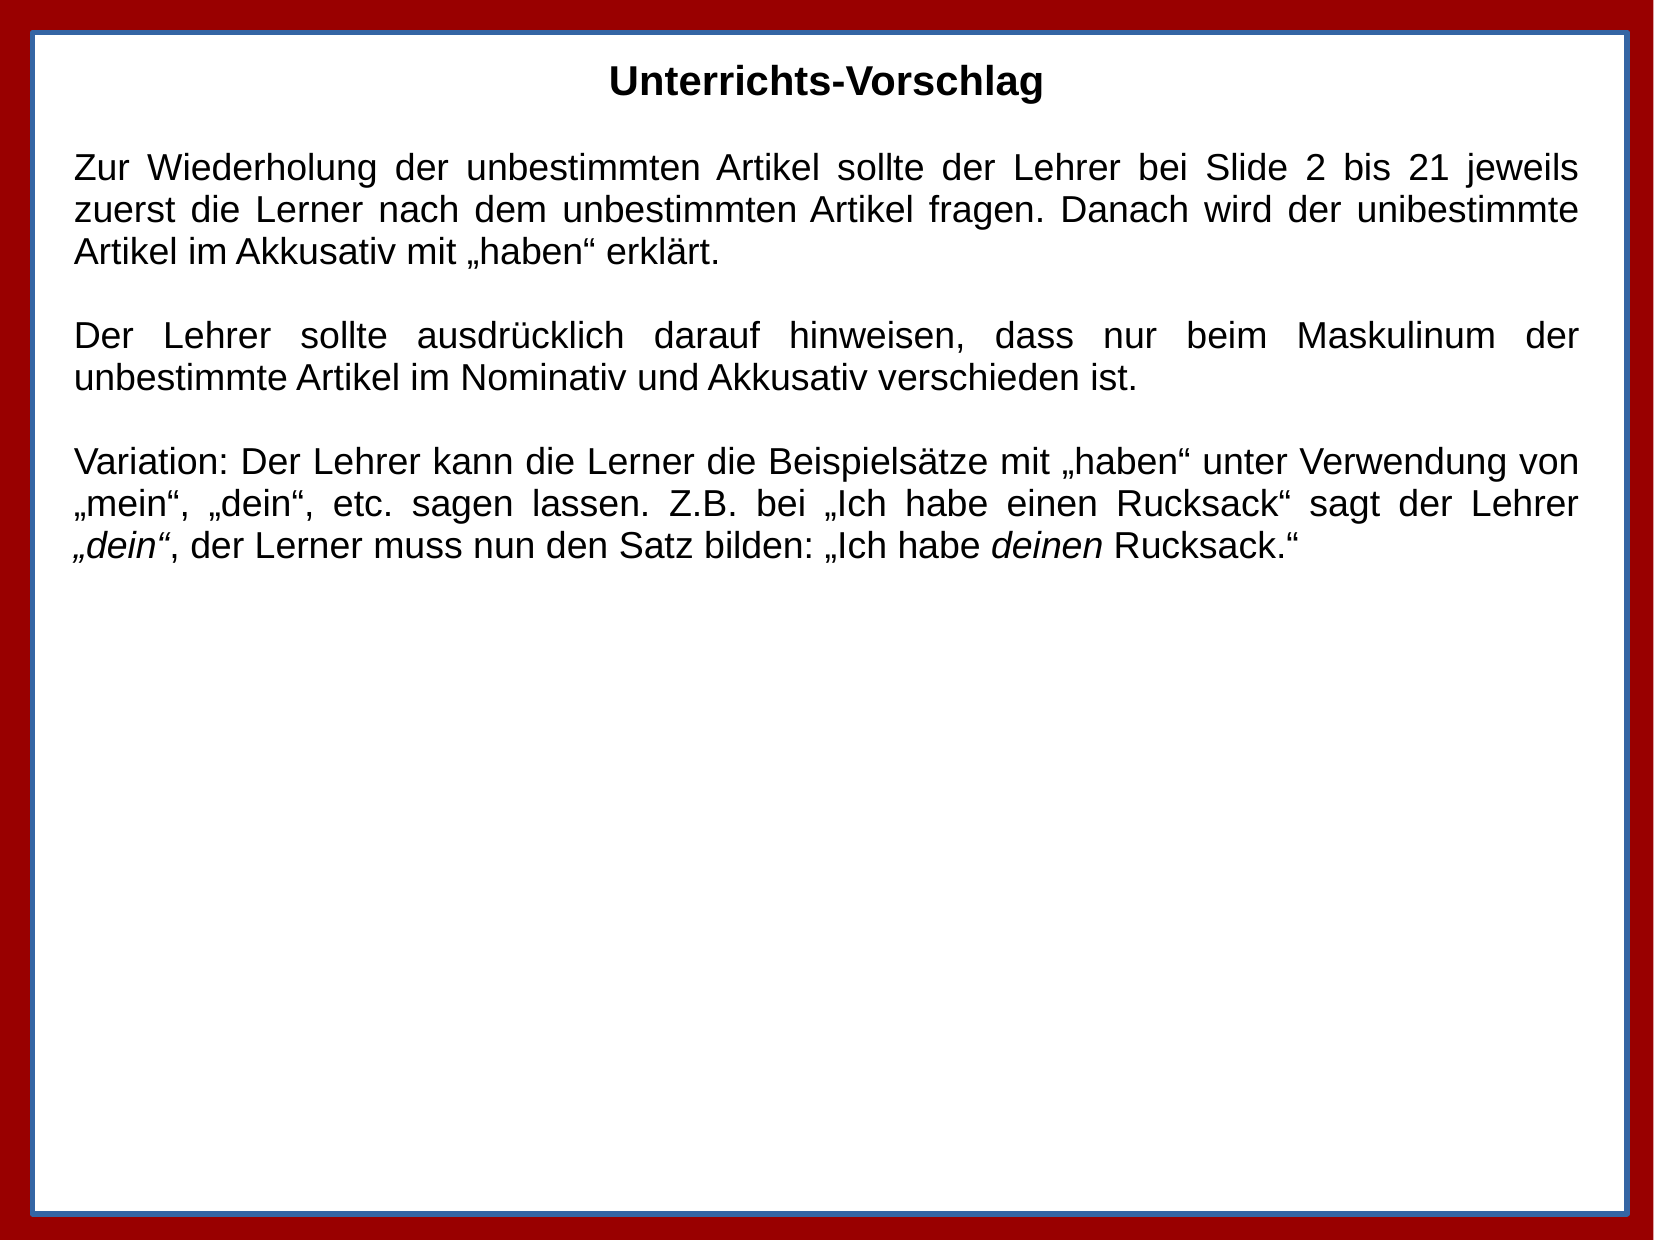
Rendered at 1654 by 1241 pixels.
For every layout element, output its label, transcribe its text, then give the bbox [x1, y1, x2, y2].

text_box Unterrichts-Vorschlag Zur Wiederholung der unbestimmten Artikel sollte der Lehrer bei Slide 2 bis 21 jeweils zuerst die Lerner nach dem unbestimmten Artikel fragen. Danach wird der unibestimmte Artikel im Akkusativ mit „haben“ erklärt. Der Lehrer sollte ausdrücklich darauf hinweisen, dass nur beim Maskulinum der unbestimmte Artikel im Nominativ und Akkusativ verschieden ist. Variation: Der Lehrer kann die Lerner die Beispielsätze mit „haben“ unter Verwendung von „mein“, „dein“, etc. sagen lassen. Z.B. bei „Ich habe einen Rucksack“ sagt der Lehrer „dein“, der Lerner muss nun den Satz bilden: „Ich habe deinen Rucksack.“ [59, 50, 1595, 599]
text_box [32, 32, 1627, 1214]
